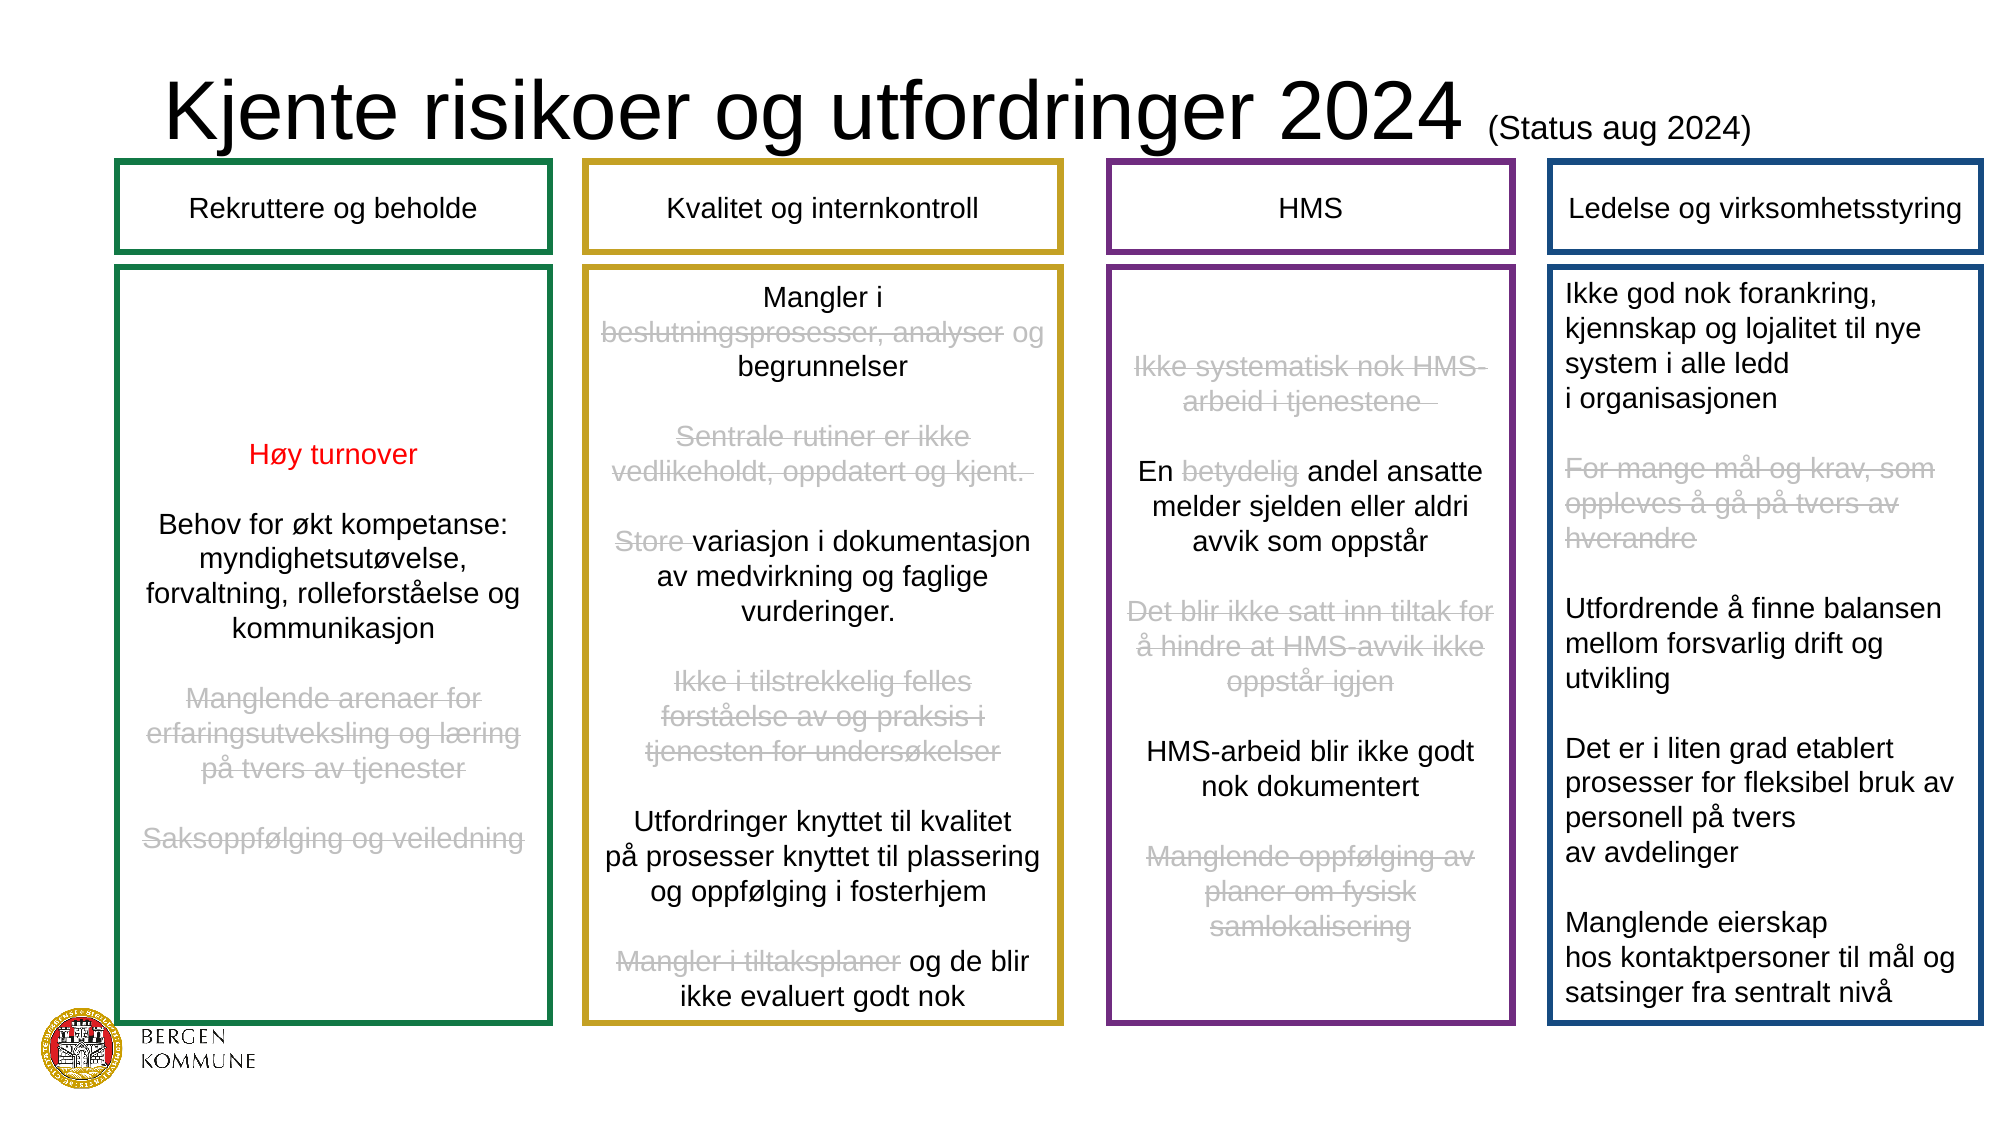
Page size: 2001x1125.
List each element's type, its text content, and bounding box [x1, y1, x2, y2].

text_box Høy turnover Behov for økt kompetanse: myndighetsutøvelse, forvaltning, rolleforståelse og kommunikasjon Manglende arenaer for erfaringsutveksling og læring på tvers av tjenester Saksoppfølging og veiledning​ [117, 267, 550, 1023]
text_box Mangler i beslutningsprosesser, analyser og begrunnelser Sentrale rutiner er ikke vedlikeholdt, oppdatert og kjent. Store variasjon i dokumentasjon av medvirkning og faglige vurderinger. Ikke i tilstrekkelig felles forståelse av og praksis i tjenesten for undersøkelser​ Utfordringer knyttet til kvalitet på prosesser knyttet til plassering og oppfølging i fosterhjem ​ Mangler i tiltaksplaner og de blir ikke evaluert godt nok [586, 267, 1061, 1023]
title Kjente risikoer og utfordringer 2024 (Status aug 2024) [163, 39, 1889, 185]
text_box Ledelse og virksomhetsstyring [1550, 161, 1981, 252]
text_box Ikke systematisk nok HMS-arbeid i tjenestene ​ En betydelig andel ansatte melder sjelden eller aldri avvik som oppstår ​ Det blir ikke satt inn tiltak for å hindre at HMS-avvik ikke oppstår igjen​ HMS-arbeid blir ikke godt nok dokumentert​ Manglende oppfølging av planer om fysisk samlokalisering [1109, 267, 1512, 1023]
text_box Rekruttere og beholde [117, 161, 550, 252]
text_box Ikke god nok forankring, kjennskap og lojalitet til nye system i alle ledd i organisasjonen For mange mål og krav, som oppleves å gå på tvers av hverandre​ Utfordrende å finne balansen mellom forsvarlig drift og utvikling ​ Det er i liten grad etablert prosesser for fleksibel bruk av personell på tvers av avdelinger Manglende eierskap hos kontaktpersoner til mål og satsinger fra sentralt nivå [1550, 267, 1981, 1023]
text_box HMS [1109, 161, 1513, 252]
text_box Kvalitet og internkontroll [586, 161, 1061, 252]
